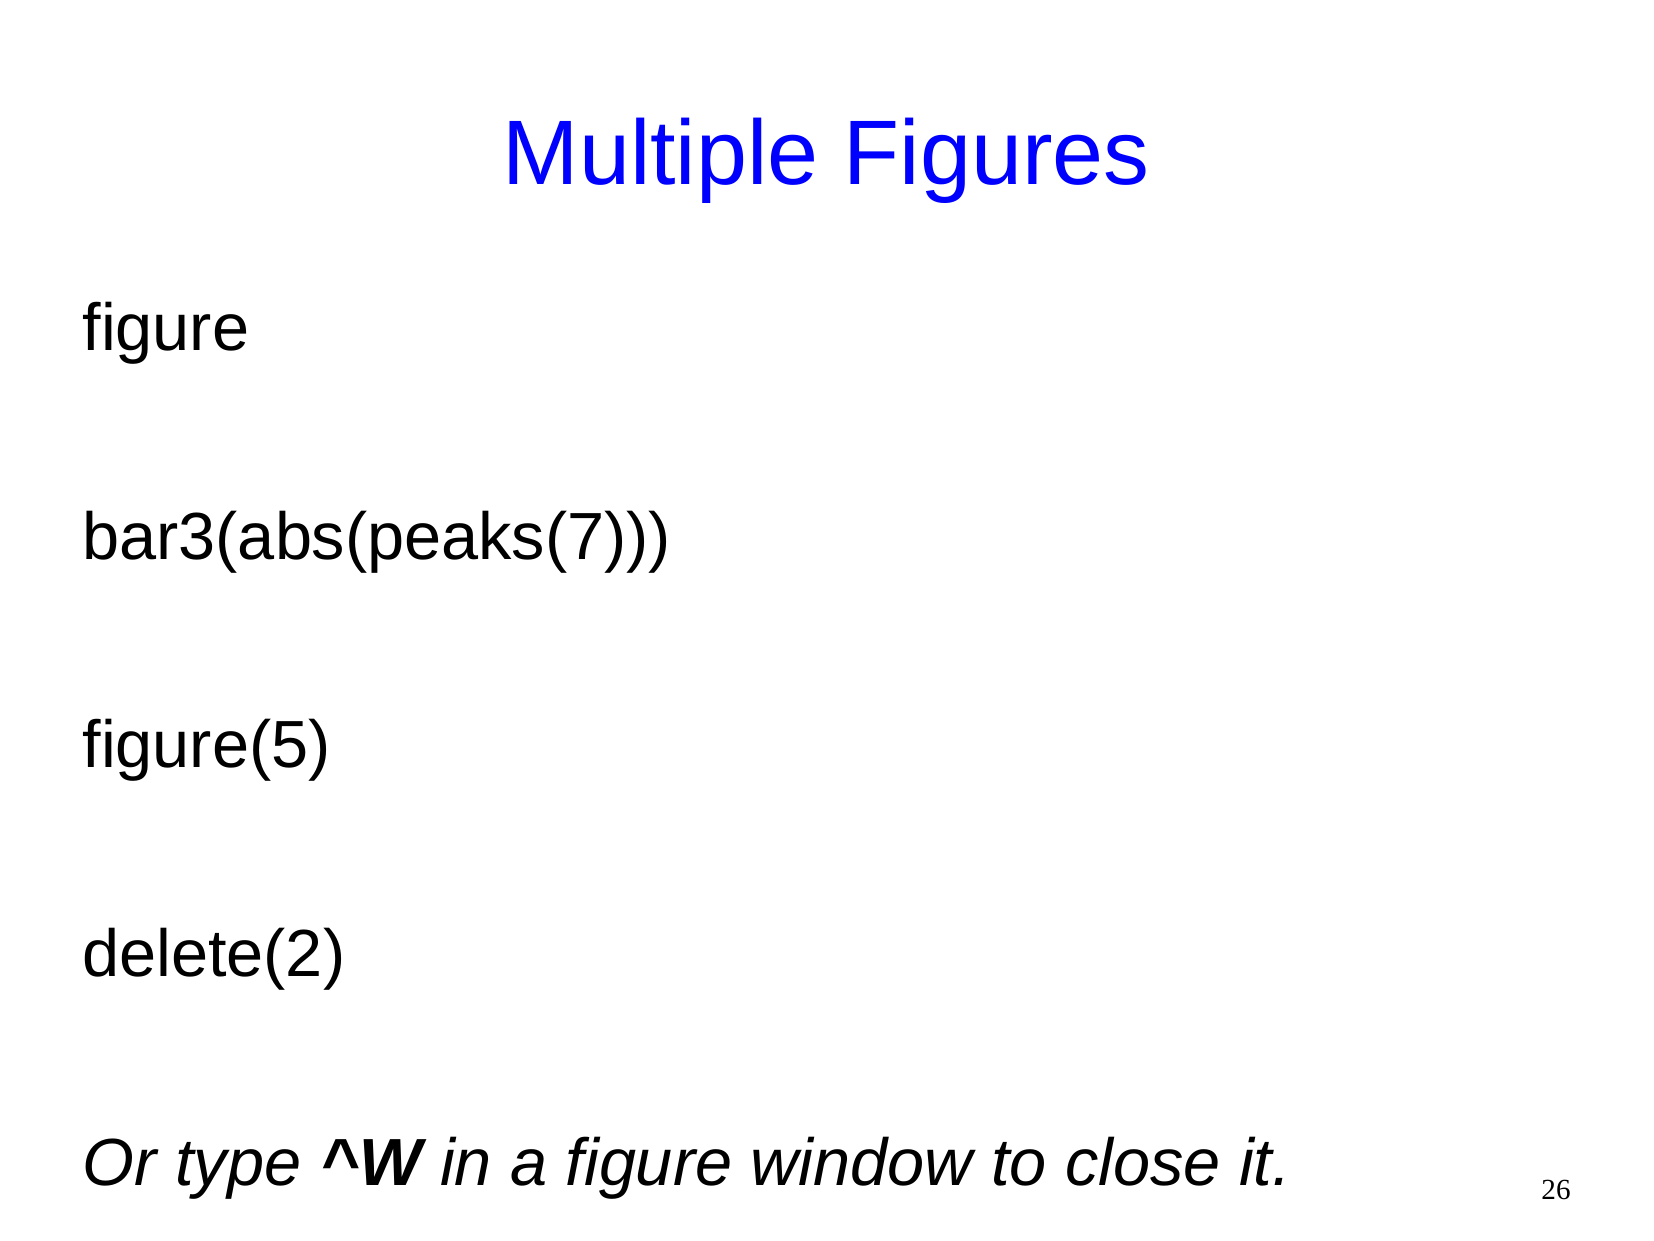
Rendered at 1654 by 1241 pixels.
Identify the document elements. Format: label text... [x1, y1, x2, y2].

title Multiple Figures [82, 49, 1571, 257]
list figure bar3(abs(peaks(7))) figure(5) delete(2) Or type ^W in a figure window to close it. [82, 290, 1571, 1200]
